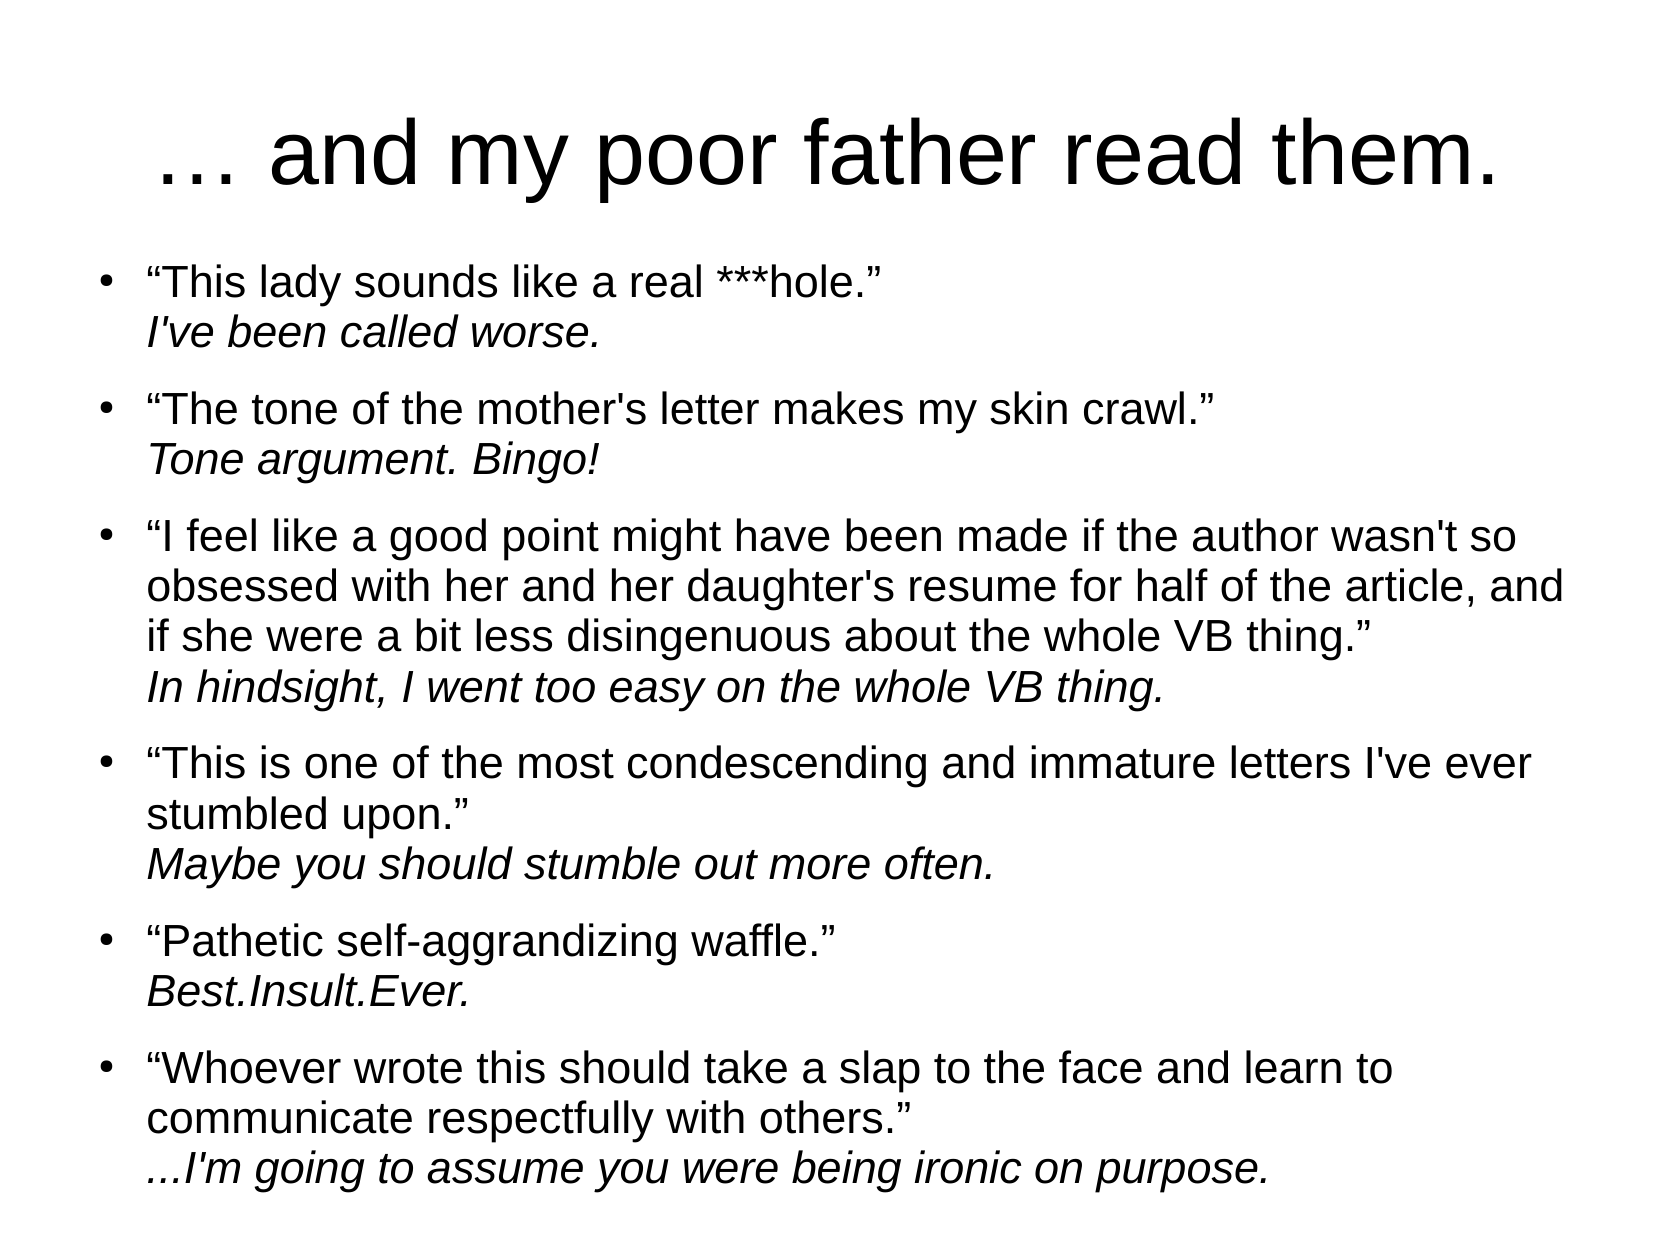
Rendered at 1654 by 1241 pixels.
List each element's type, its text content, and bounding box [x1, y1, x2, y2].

list “This lady sounds like a real ***hole.” I've been called worse. “The tone of the mother's letter makes my skin crawl.” Tone argument. Bingo! “I feel like a good point might have been made if the author wasn't so obsessed with her and her daughter's resume for half of the article, and if she were a bit less disingenuous about the whole VB thing.” In hindsight, I went too easy on the whole VB thing. “This is one of the most condescending and immature letters I've ever stumbled upon.” Maybe you should stumble out more often. “Pathetic self-aggrandizing waffle.” Best.Insult.Ever. “Whoever wrote this should take a slap to the face and learn to communicate respectfully with others.” ...I'm going to assume you were being ironic on purpose. [82, 256, 1576, 1201]
title … and my poor father read them. [82, 49, 1571, 256]
